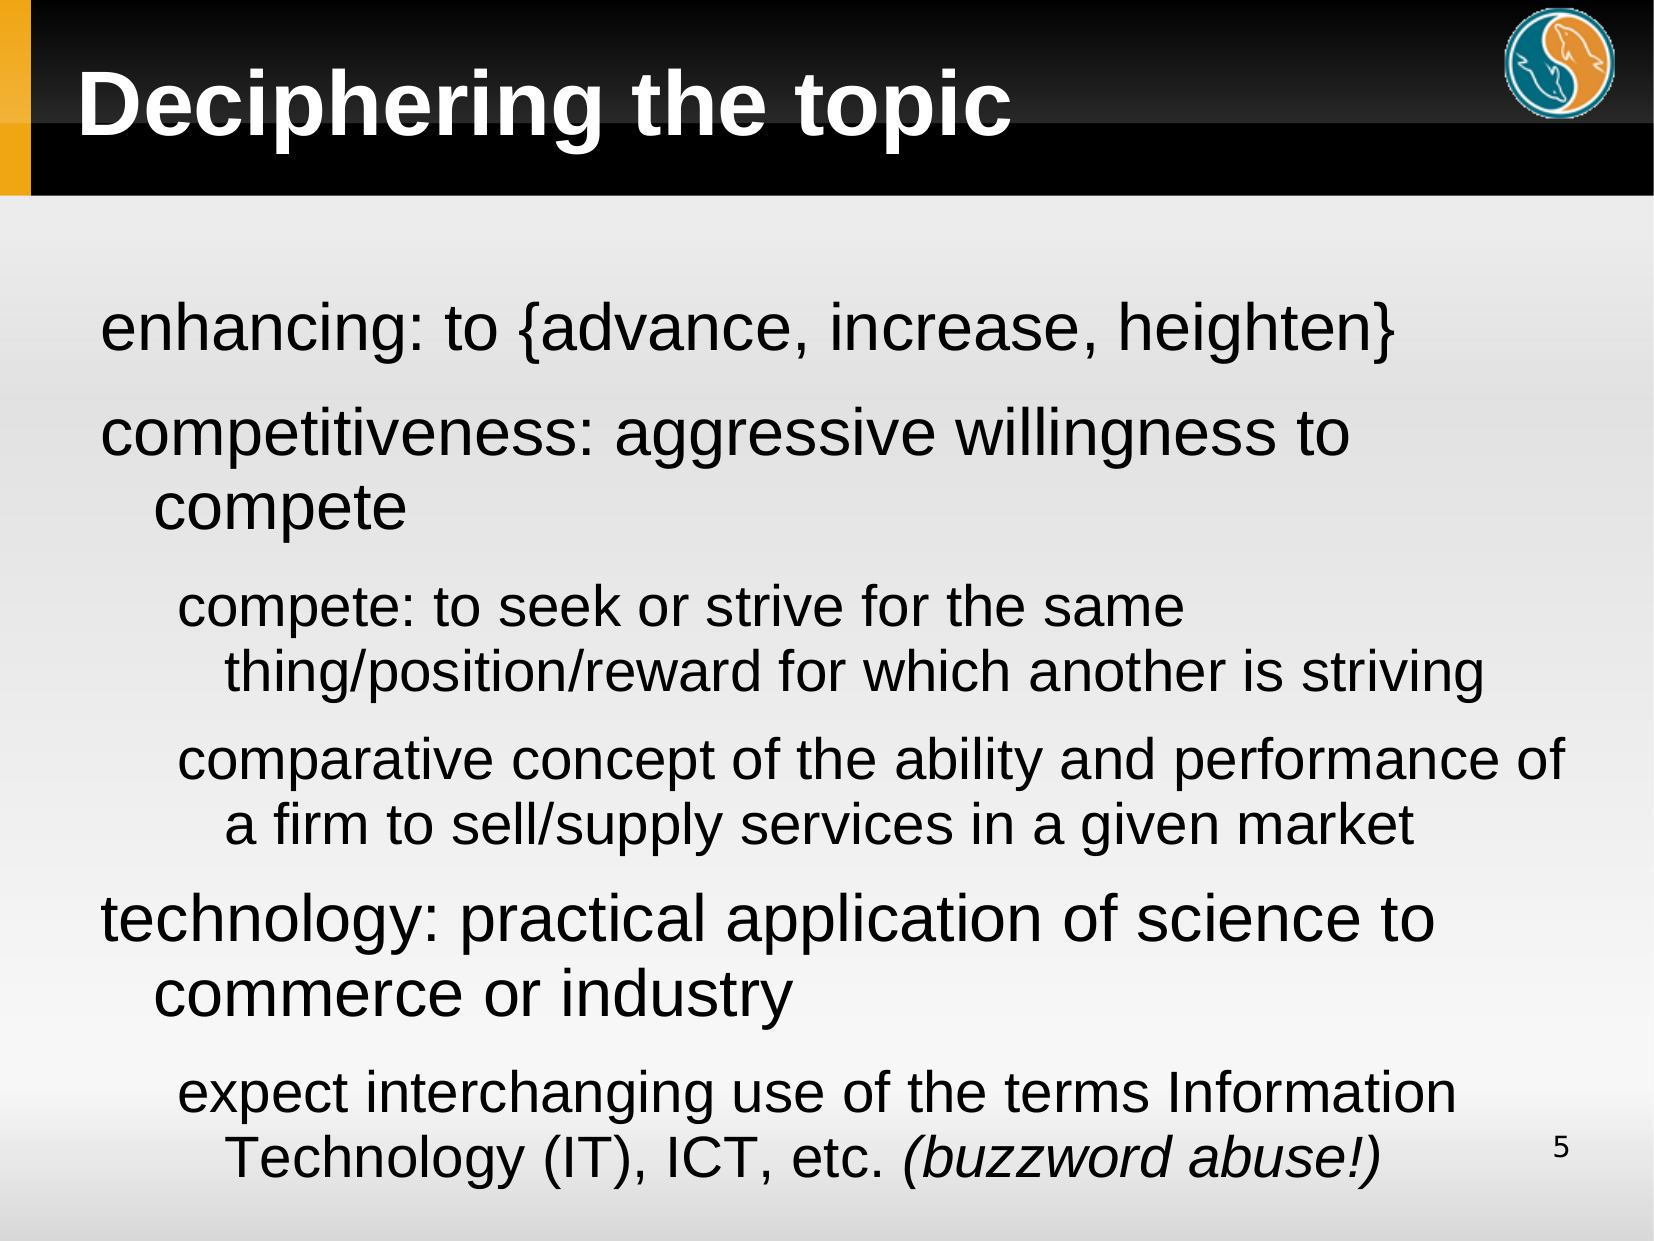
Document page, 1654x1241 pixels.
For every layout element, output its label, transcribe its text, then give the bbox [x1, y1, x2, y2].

title Deciphering the topic [76, 7, 1565, 200]
list enhancing: to {advance, increase, heighten} competitiveness: aggressive willingness to compete compete: to seek or strive for the same thing/position/reward for which another is striving comparative concept of the ability and performance of a firm to sell/supply services in a given market technology: practical application of science to commerce or industry expect interchanging use of the terms Information Technology (IT), ICT, etc. (buzzword abuse!) [82, 290, 1571, 1190]
picture [0, 0, 1654, 1241]
